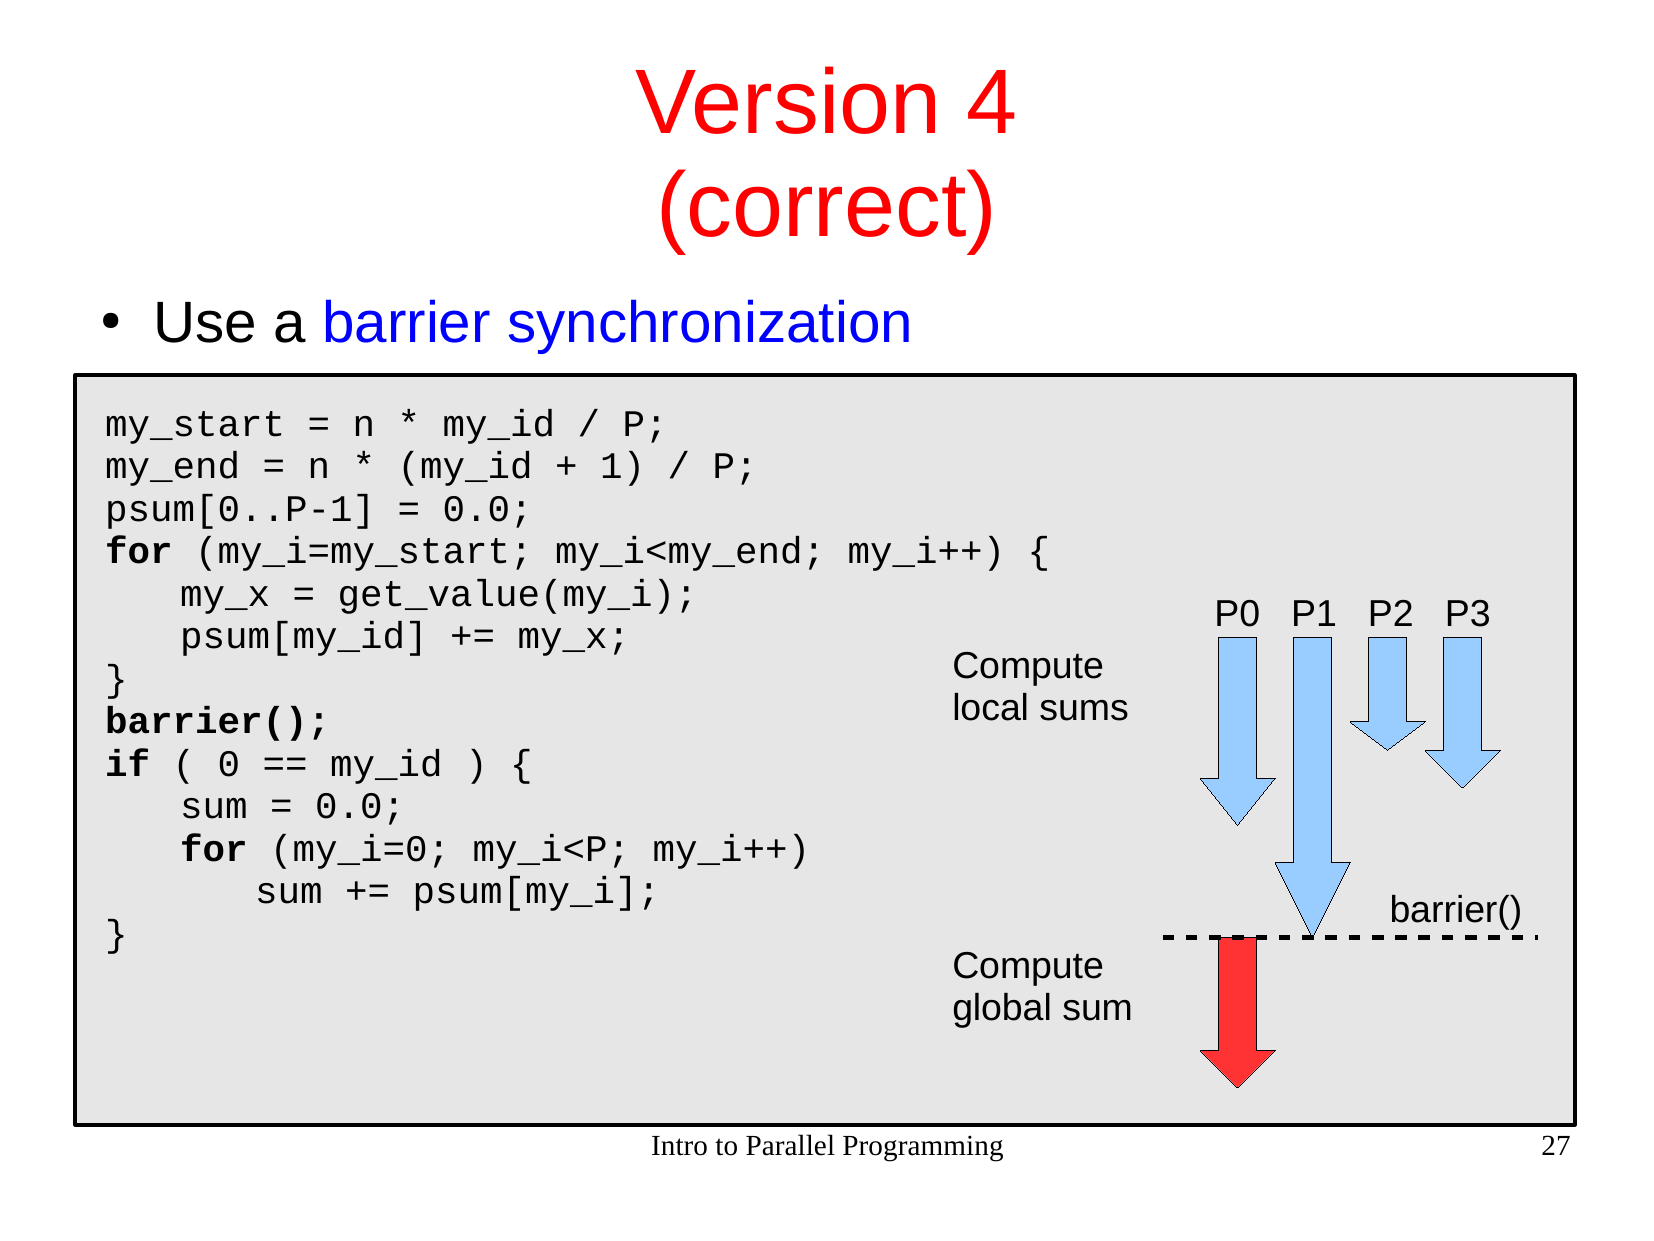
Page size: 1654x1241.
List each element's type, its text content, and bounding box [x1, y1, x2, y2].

list Use a barrier synchronization [82, 290, 1571, 373]
title Version 4 (correct) [82, 50, 1571, 256]
text_box [1275, 642, 1351, 935]
text_box Compute local sums [937, 637, 1163, 737]
text_box [1350, 642, 1426, 751]
text_box P2 [1353, 584, 1429, 642]
text_box Compute global sum [937, 937, 1163, 1037]
text_box barrier() [1374, 880, 1538, 938]
text_box [1200, 642, 1276, 826]
text_box P0 [1199, 584, 1275, 642]
text_box P1 [1276, 584, 1352, 642]
text_box [1200, 937, 1276, 1088]
text_box my_start = n * my_id / P; my_end = n * (my_id + 1) / P; psum[0..P-1] = 0.0; for (my_i=my_start; my_i<my_end; my_i++) { my_x = get_value(my_i); psum[my_id] += my_x; } barrier(); if ( 0 == my_id ) { sum = 0.0; for (my_i=0; my_i<P; my_i++) sum += psum[my_i]; } [75, 375, 1576, 1126]
text_box P3 [1430, 584, 1506, 642]
text_box [1425, 642, 1501, 788]
